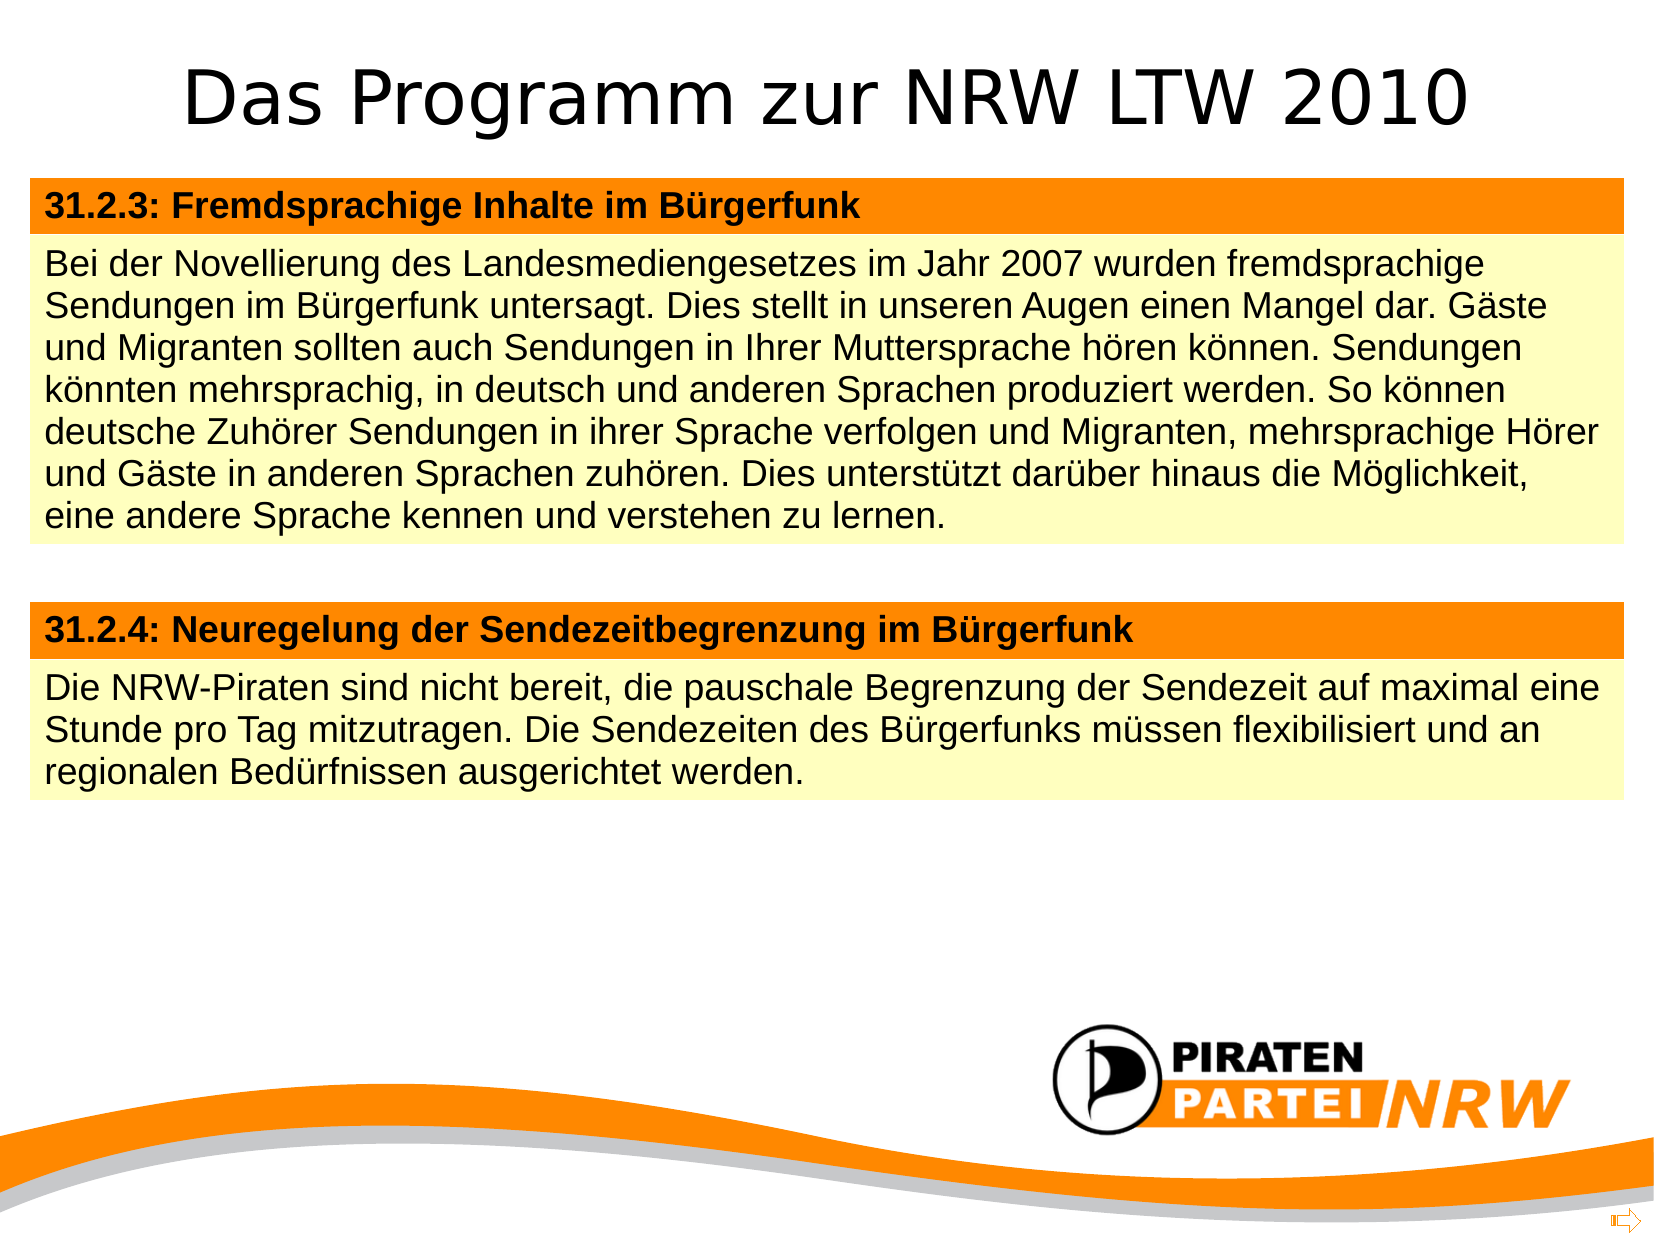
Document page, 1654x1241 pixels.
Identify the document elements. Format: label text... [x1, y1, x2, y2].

table_cell 31.2.4: Neuregelung der Sendezeitbegrenzung im Bürgerfunk [30, 602, 1624, 659]
table_cell [30, 545, 1624, 601]
table_cell Bei der Novellierung des Landesmediengesetzes im Jahr 2007 wurden fremdsprachige Sendungen im Bürgerfunk untersagt. Dies stellt in unseren Augen einen Mangel dar. Gäste und Migranten sollten auch Sendungen in Ihrer Muttersprache hören können. Sendungen könnten mehrsprachig, in deutsch und anderen Sprachen produziert werden. So können deutsche Zuhörer Sendungen in ihrer Sprache verfolgen und Migranten, mehrsprachige Hörer und Gäste in anderen Sprachen zuhören. Dies unterstützt darüber hinaus die Möglichkeit, eine andere Sprache kennen und verstehen zu lernen. [30, 235, 1624, 544]
table_header 31.2.3: Fremdsprachige Inhalte im Bürgerfunk [30, 178, 1624, 234]
title Das Programm zur NRW LTW 2010 [82, 54, 1571, 143]
table_cell Die NRW-Piraten sind nicht bereit, die pauschale Begrenzung der Sendezeit auf maximal eine Stunde pro Tag mitzutragen. Die Sendezeiten des Bürgerfunks müssen flexibilisiert und an regionalen Bedürfnissen ausgerichtet werden. [30, 660, 1624, 800]
picture [1045, 1021, 1579, 1140]
